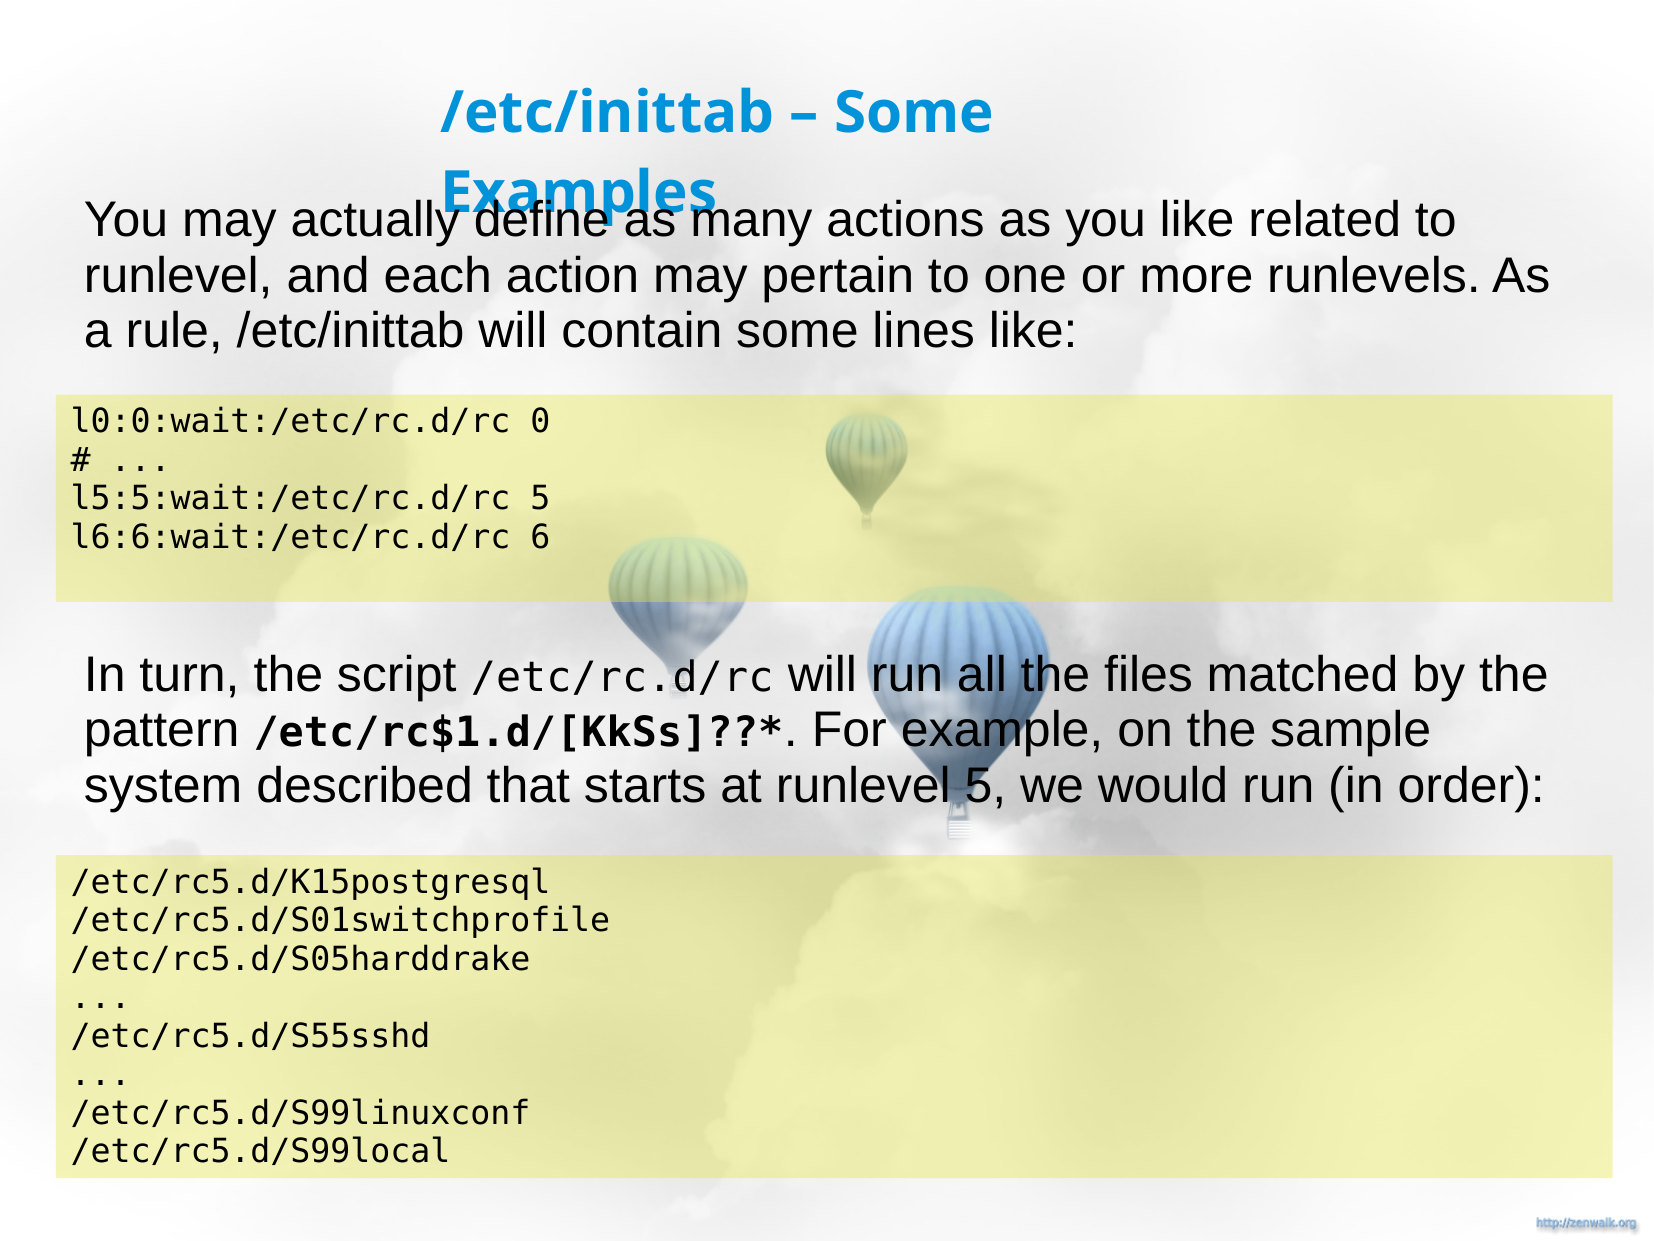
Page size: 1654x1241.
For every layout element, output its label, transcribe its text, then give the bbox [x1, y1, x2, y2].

text_box In turn, the script /etc/rc.d/rc will run all the files matched by the pattern /etc/rc$1.d/[KkSs]??*. For example, on the sample system described that starts at runlevel 5, we would run (in order): [69, 638, 1607, 855]
text_box /etc/rc5.d/K15postgresql /etc/rc5.d/S01switchprofile /etc/rc5.d/S05harddrake ... /etc/rc5.d/S55sshd ... /etc/rc5.d/S99linuxconf /etc/rc5.d/S99local [55, 855, 1613, 1179]
text_box l0:0:wait:/etc/rc.d/rc 0 # ... l5:5:wait:/etc/rc.d/rc 5 l6:6:wait:/etc/rc.d/rc 6 [55, 394, 1613, 602]
text_box /etc/inittab – Some Examples [425, 63, 1263, 149]
text_box You may actually define as many actions as you like related to runlevel, and each action may pertain to one or more runlevels. As a rule, /etc/inittab will contain some lines like: [69, 183, 1607, 394]
